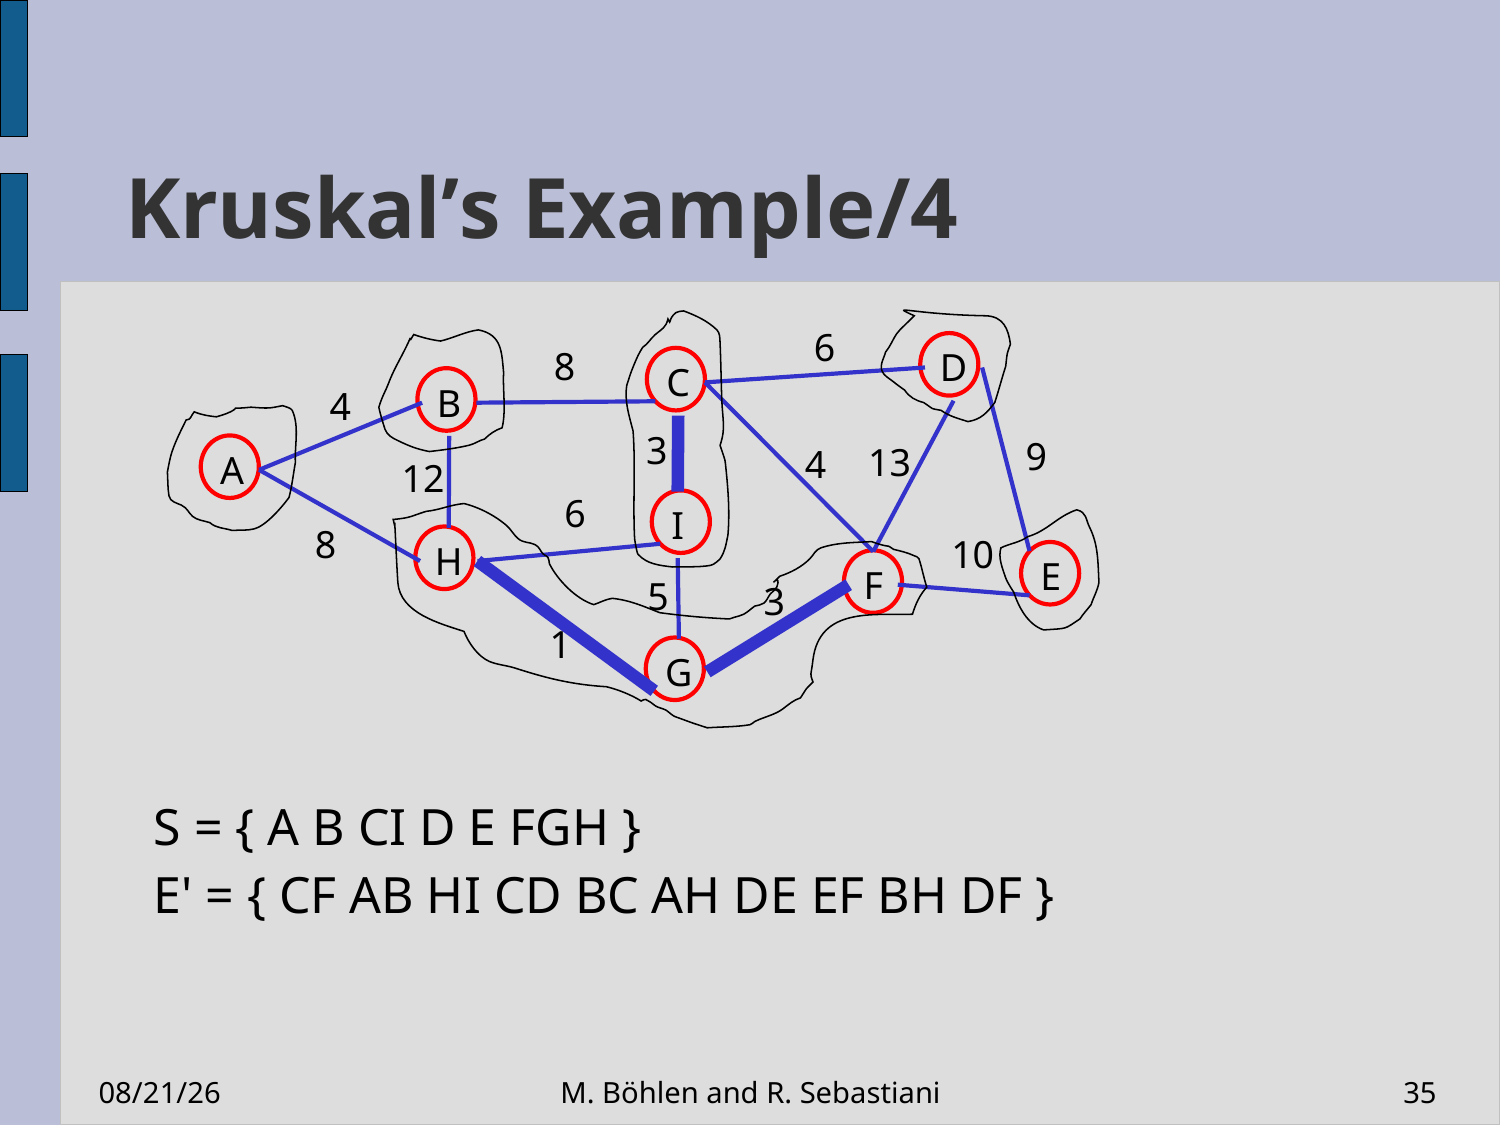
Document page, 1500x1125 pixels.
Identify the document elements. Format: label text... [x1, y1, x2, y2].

text_box 5 [654, 562, 685, 566]
text_box 8 [539, 333, 591, 400]
text_box S = { A B CI D E FGH } E' = { CF AB HI CD BC AH DE EF BH DF } [138, 784, 1097, 921]
text_box 3 [748, 567, 796, 609]
text_box 6 [798, 313, 851, 381]
text_box 5 [632, 604, 685, 630]
text_box 12 [439, 505, 460, 511]
text_box 10 [936, 520, 1010, 588]
text_box 4 [790, 430, 842, 497]
text_box 3 [631, 417, 683, 484]
text_box F [848, 551, 898, 617]
text_box 12 [410, 444, 460, 450]
text_box I [656, 491, 699, 559]
text_box 8 [300, 511, 352, 578]
text_box 10 [1001, 546, 1010, 582]
text_box 13 [853, 429, 927, 496]
text_box 5 [632, 562, 685, 614]
text_box C [651, 349, 706, 416]
text_box 9 [1010, 422, 1063, 490]
text_box 1 [534, 610, 587, 678]
text_box D [924, 334, 983, 401]
text_box A [205, 436, 260, 504]
text_box 3 [748, 569, 800, 634]
text_box 12 [386, 444, 460, 511]
title Kruskal’s Example/4 [110, 67, 1392, 271]
text_box E [1025, 543, 1077, 610]
text_box 4 [314, 372, 367, 440]
text_box G [650, 638, 708, 706]
text_box 6 [549, 479, 601, 547]
text_box B [422, 369, 477, 436]
text_box H [420, 527, 478, 595]
